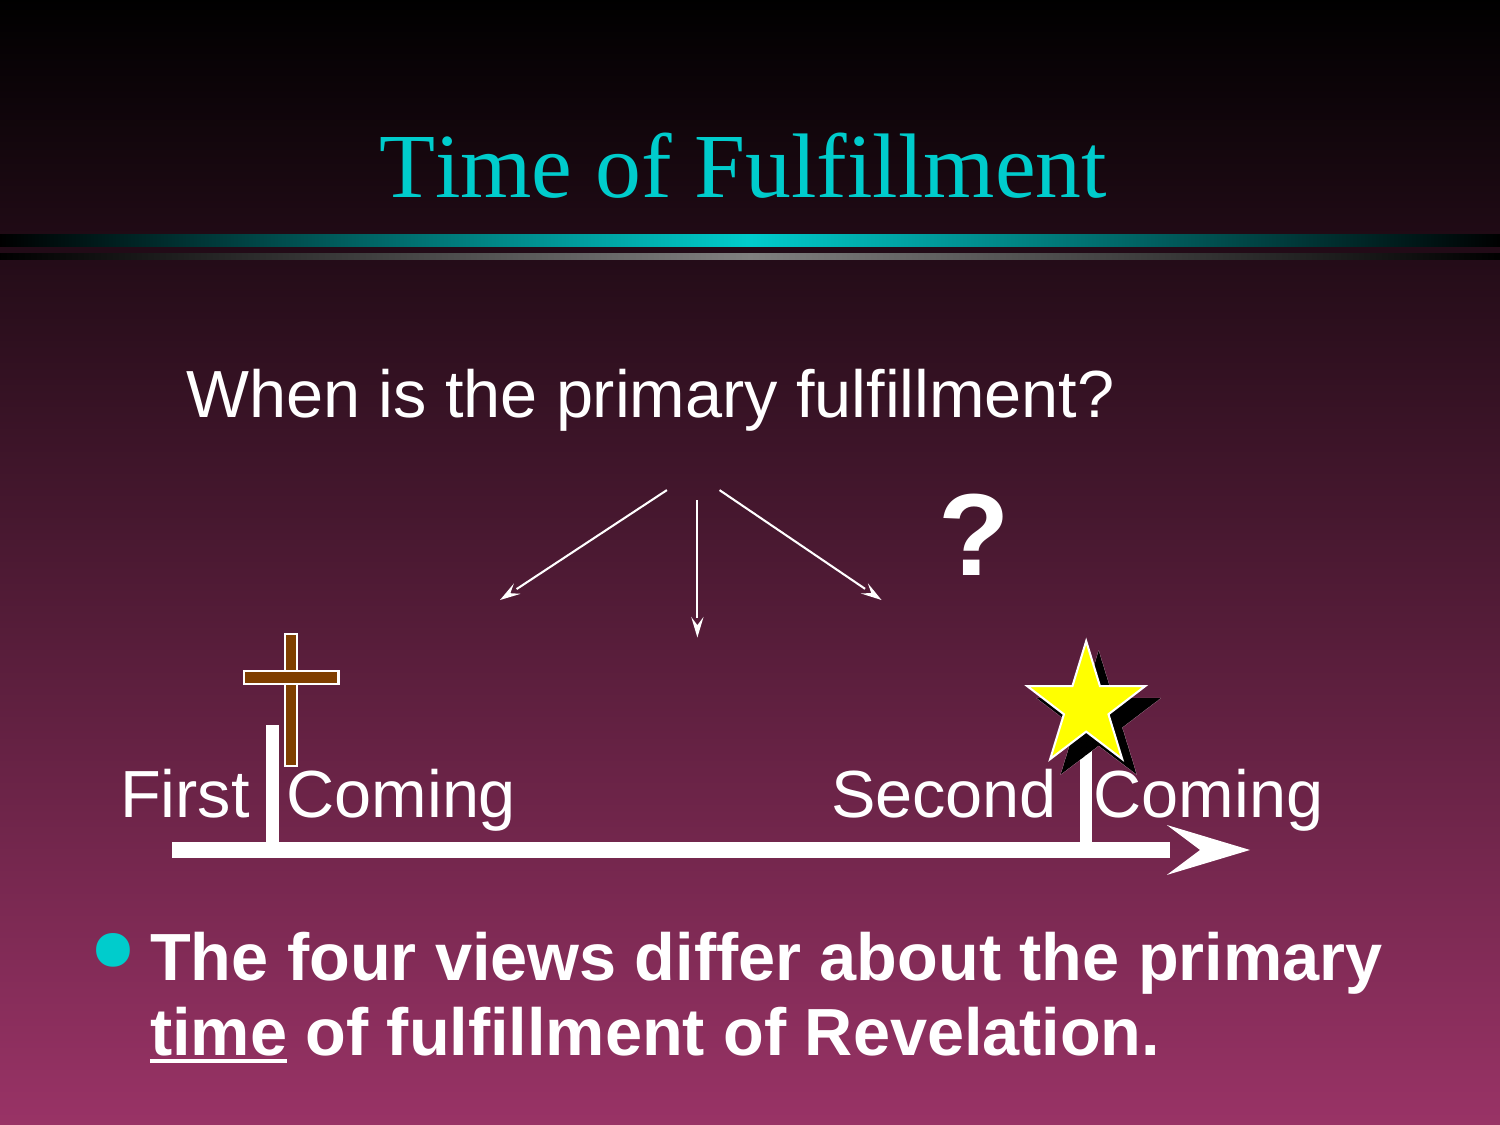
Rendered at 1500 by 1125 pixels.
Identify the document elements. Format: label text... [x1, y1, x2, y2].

text_box ? [924, 462, 1025, 608]
text_box When is the primary fulfillment? [171, 349, 1303, 440]
list The four views differ about the primary time of fulfillment of Revelation. [78, 912, 1422, 1078]
text_box [243, 633, 339, 749]
text_box [1027, 641, 1146, 749]
text_box Second Coming [815, 749, 1395, 840]
title Time of Fulfillment [99, 37, 1388, 225]
text_box First Coming [105, 749, 619, 840]
